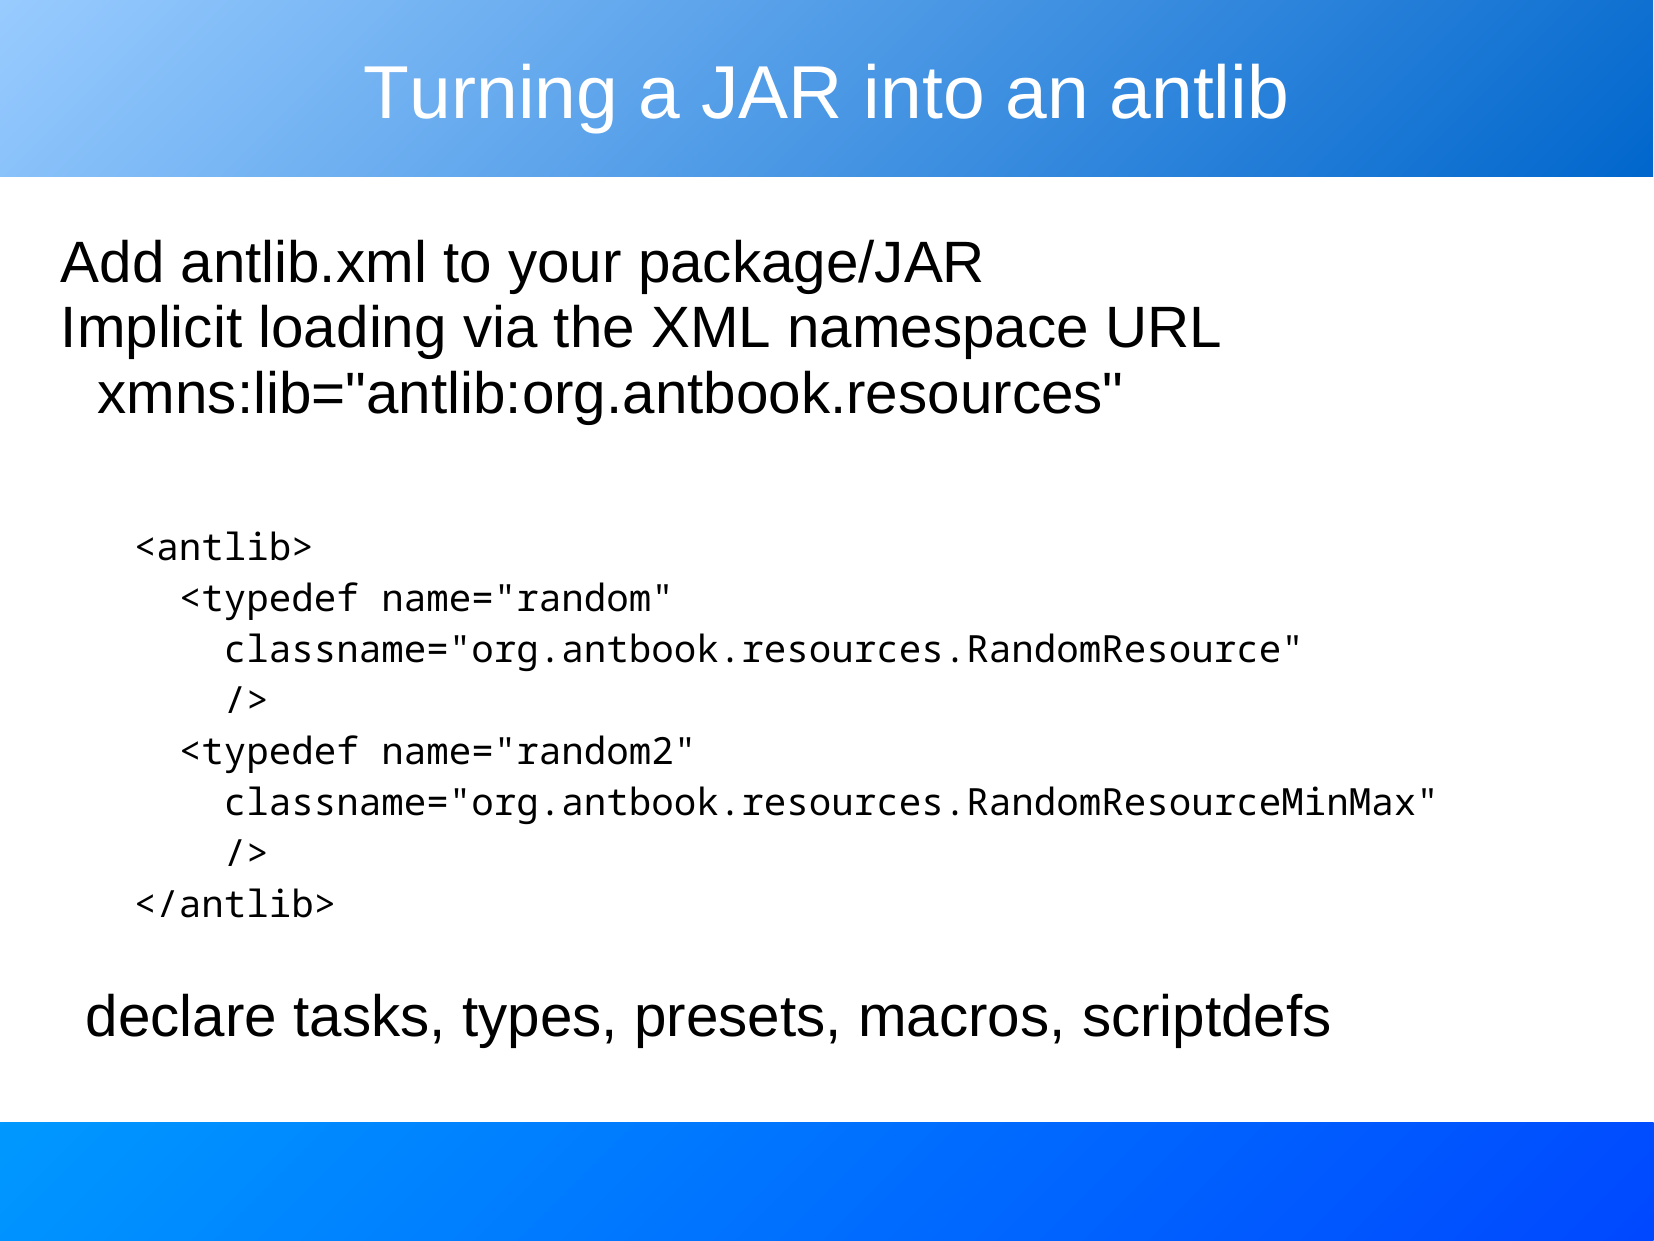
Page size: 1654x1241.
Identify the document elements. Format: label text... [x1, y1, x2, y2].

text_box <antlib> <typedef name="random" classname="org.antbook.resources.RandomResource" /> <typedef name="random2" classname="org.antbook.resources.RandomResourceMinMax" /> </antlib> [119, 567, 1454, 883]
list Add antlib.xml to your package/JAR Implicit loading via the XML namespace URL xmns:lib="antlib:org.antbook.resources" [60, 230, 1565, 515]
text_box declare tasks, types, presets, macros, scriptdefs [85, 983, 1401, 1049]
title Turning a JAR into an antlib [82, 22, 1571, 163]
